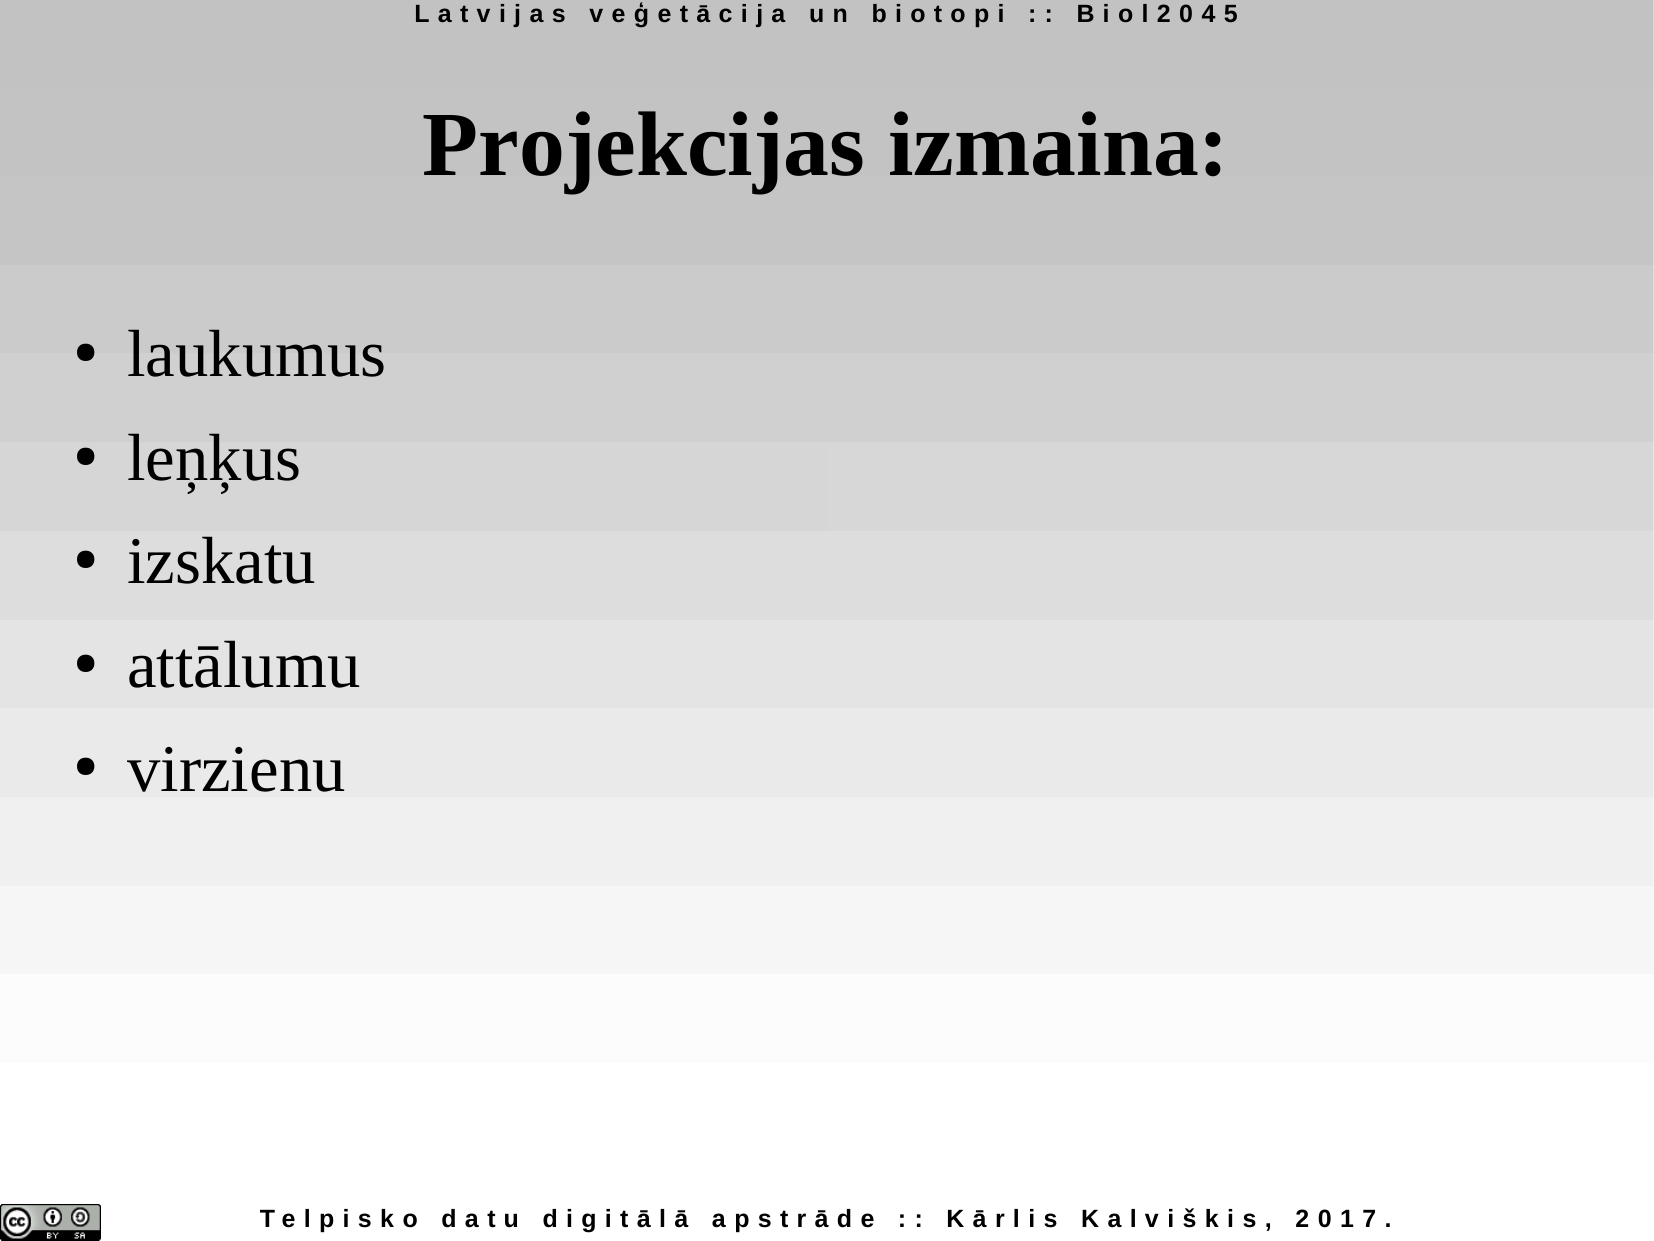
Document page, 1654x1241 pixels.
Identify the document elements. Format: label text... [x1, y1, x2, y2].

list laukumus leņķus izskatu attālumu virzienu [56, 317, 1600, 1175]
picture [0, 287, 1654, 1241]
title Projekcijas izmaina: [0, 1, 1654, 287]
